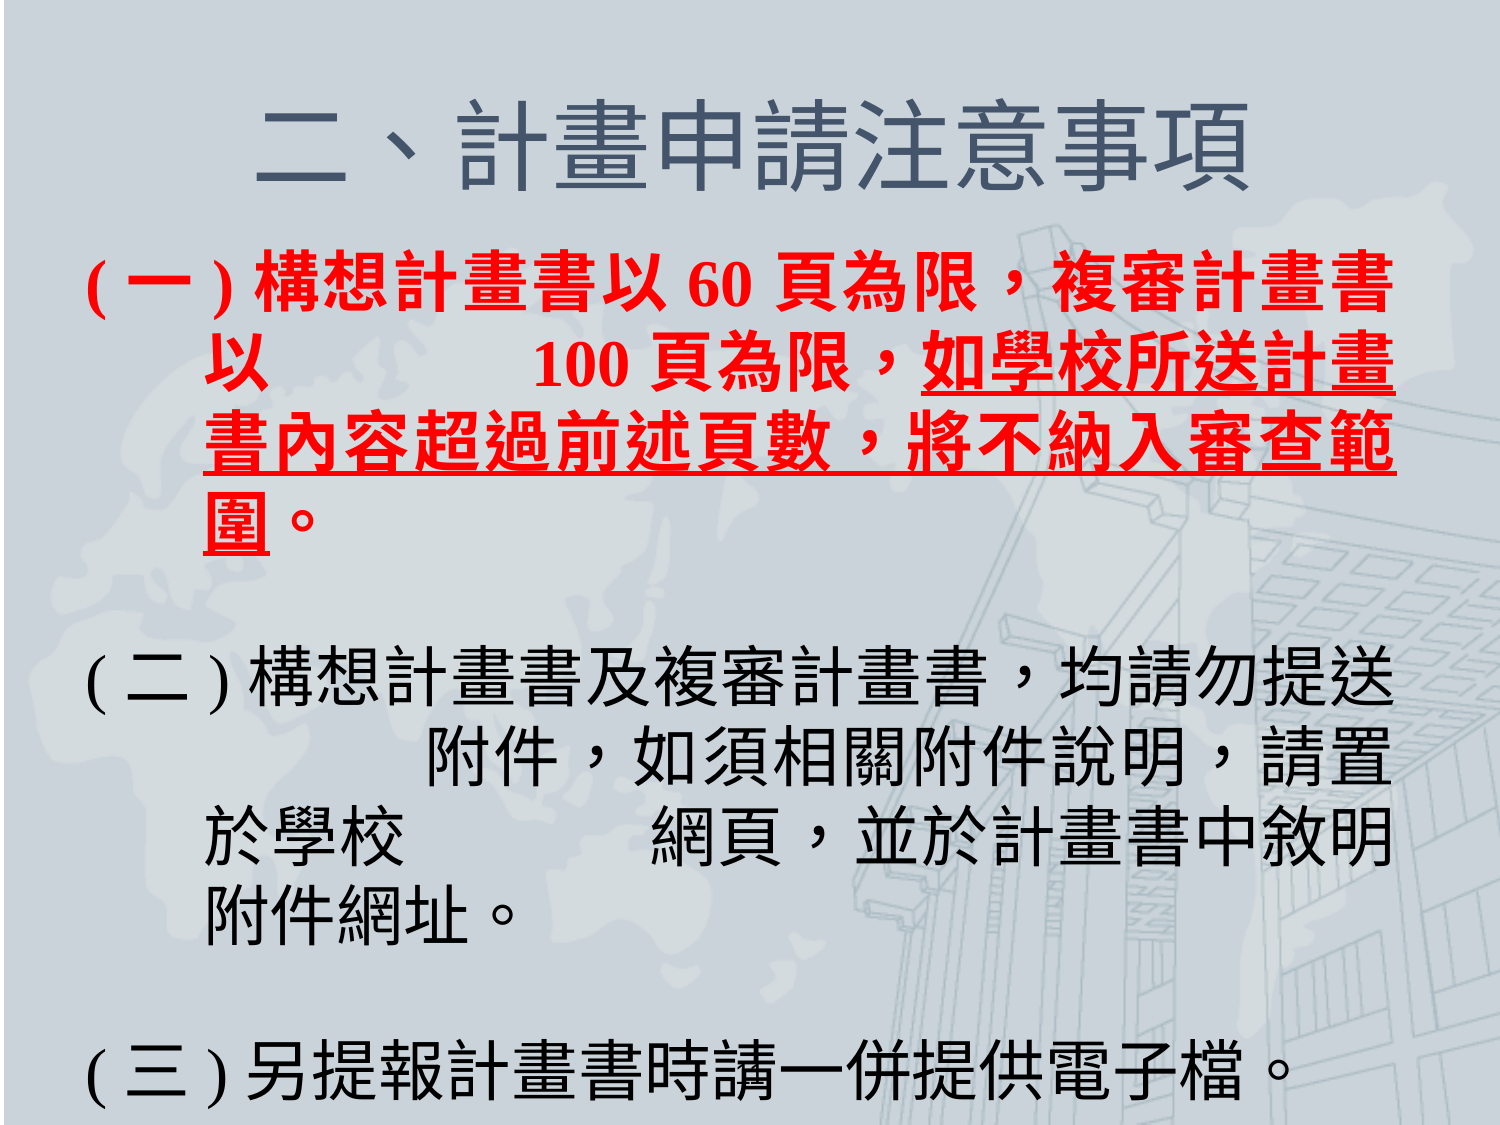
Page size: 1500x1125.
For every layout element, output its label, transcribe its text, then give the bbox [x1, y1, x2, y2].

text_box 二、計畫申請注意事項 [17, 54, 1485, 233]
text_box 11 [943, 1045, 965, 1050]
picture [4, 0, 1500, 1125]
text_box 11 [879, 1042, 897, 1053]
text_box 11 [614, 1047, 628, 1051]
text_box 11 [614, 1054, 628, 1058]
text_box 11 [496, 1042, 1004, 1103]
text_box 11 [881, 1058, 893, 1071]
text_box 11 [943, 1054, 965, 1059]
text_box 11 [547, 1046, 562, 1050]
text_box (一)構想計畫書以60頁為限，複審計畫書以 100頁為限，如學校所送計畫書內容超過前述頁數，將不納入審查範圍。 (二)構想計畫書及複審計畫書，均請勿提送 附件，如須相關附件說明，請置於學校 網頁，並於計畫書中敘明附件網址。 (三)另提報計畫書時請一併提供電子檔。 [70, 232, 1412, 1021]
